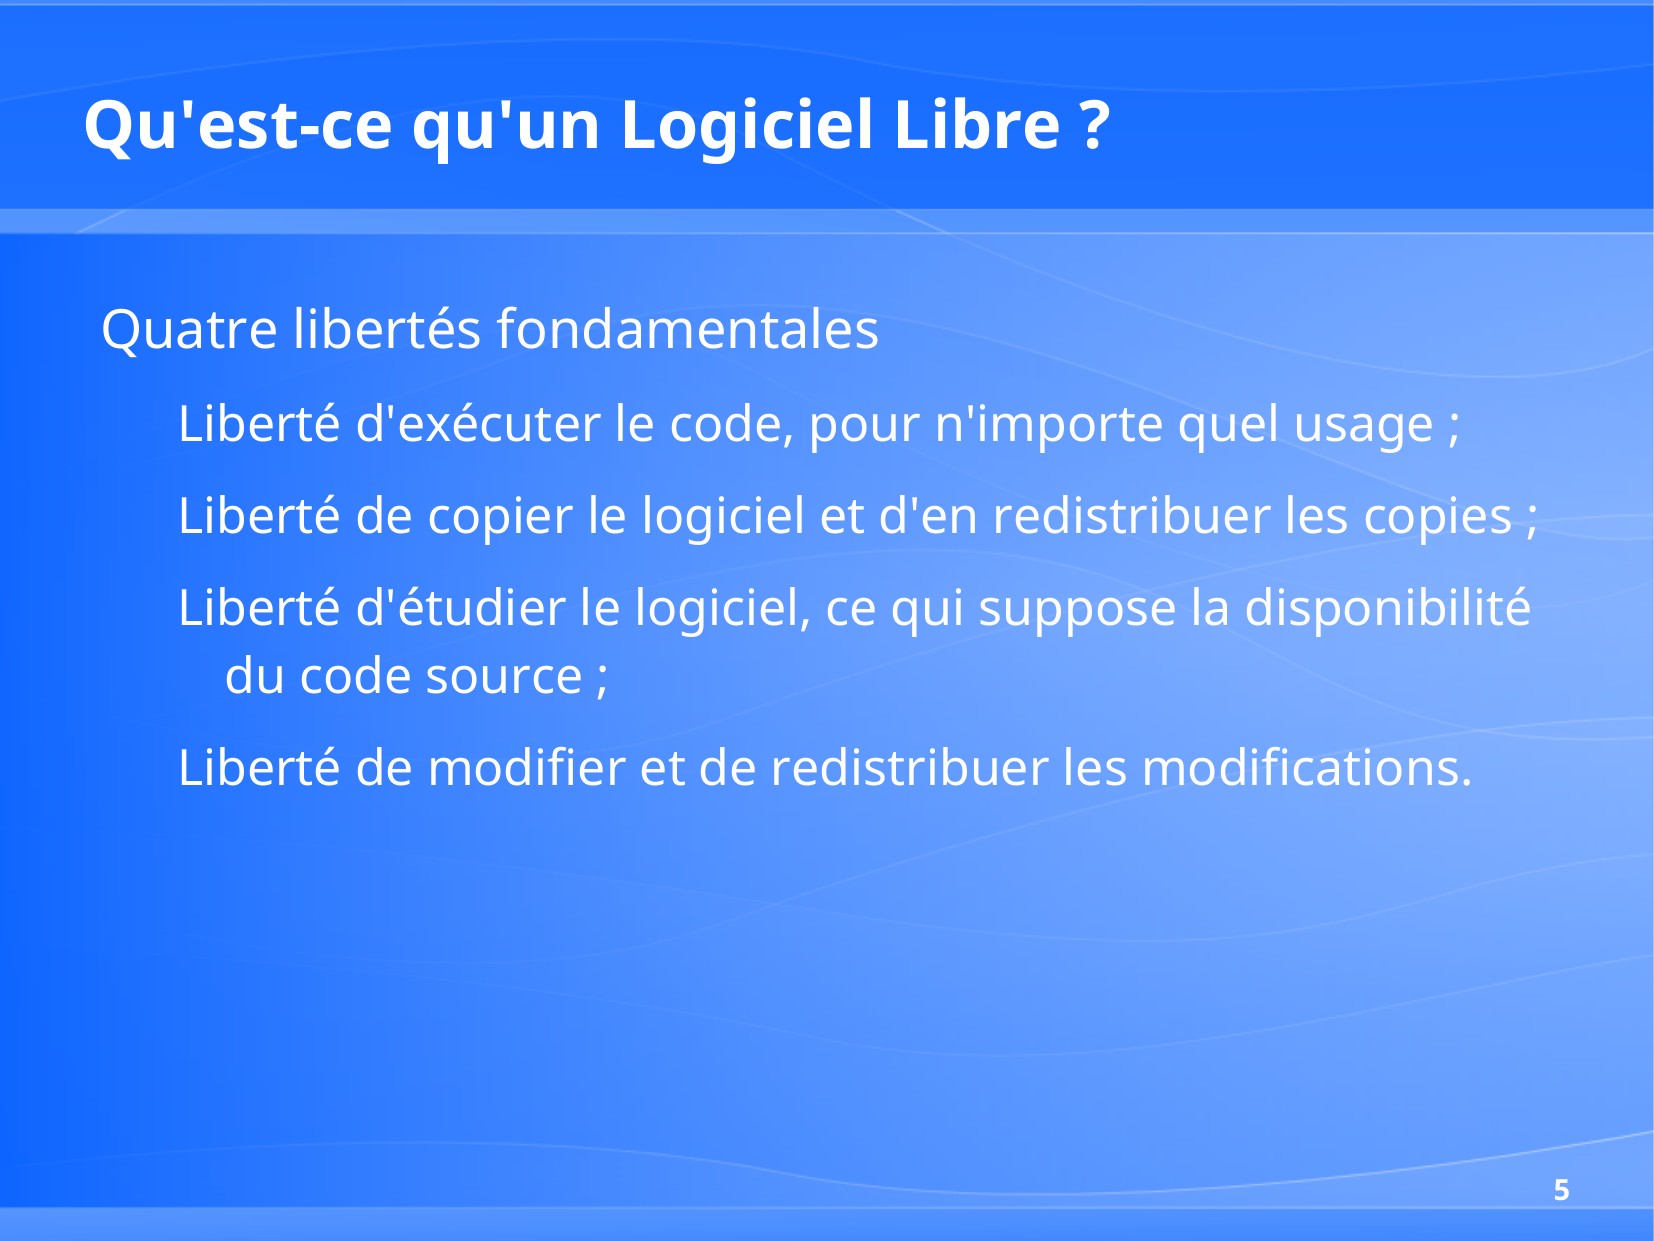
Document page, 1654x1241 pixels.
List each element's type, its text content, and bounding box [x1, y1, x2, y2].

picture [0, 0, 1654, 1241]
list Quatre libertés fondamentales Liberté d'exécuter le code, pour n'importe quel usage ; Liberté de copier le logiciel et d'en redistribuer les copies ; Liberté d'étudier le logiciel, ce qui suppose la disponibilité du code source ; Liberté de modifier et de redistribuer les modifications. [82, 290, 1571, 1108]
title Qu'est-ce qu'un Logiciel Libre ? [23, 15, 1625, 229]
